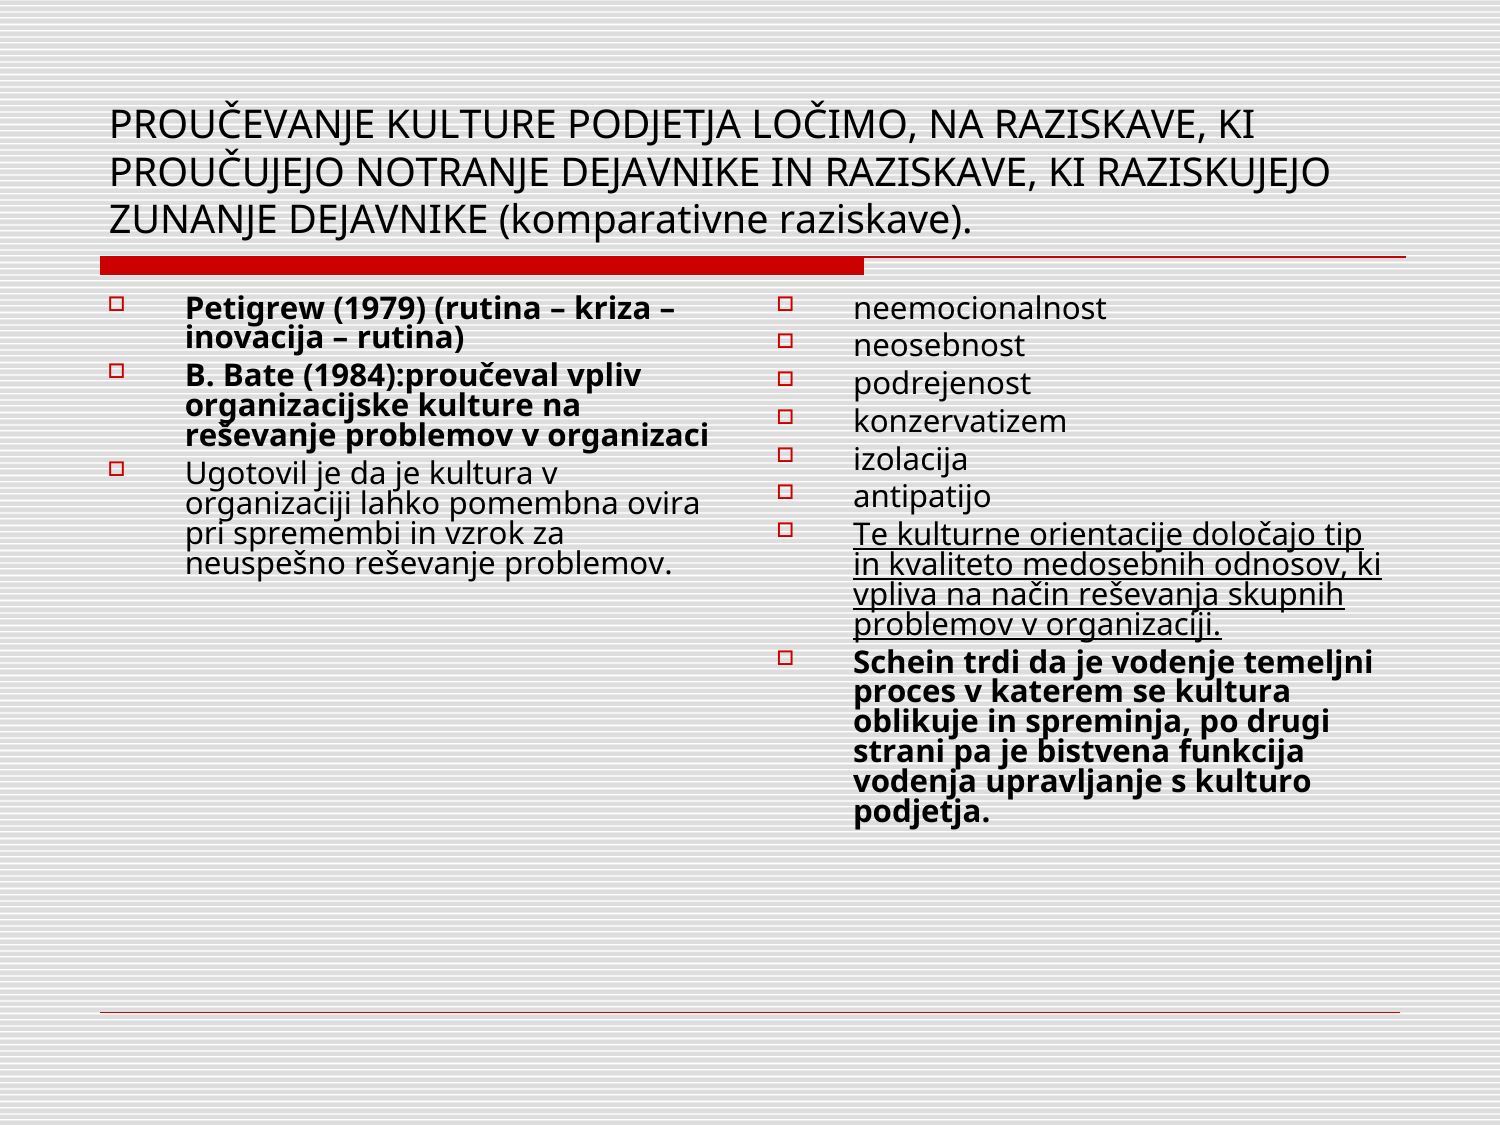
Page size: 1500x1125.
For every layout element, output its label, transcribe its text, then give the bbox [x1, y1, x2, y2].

list neemocionalnost neosebnost podrejenost konzervatizem izolacija antipatijo Te kulturne orientacije določajo tip in kvaliteto medosebnih odnosov, ki vpliva na način reševanja skupnih problemov v organizaciji. Schein trdi da je vodenje temeljni proces v katerem se kultura oblikuje in spreminja, po drugi strani pa je bistvena funkcija vodenja upravljanje s kulturo podjetja. [761, 287, 1406, 988]
picture [0, 0, 1500, 1125]
title PROUČEVANJE KULTURE PODJETJA LOČIMO, NA RAZISKAVE, KI PROUČUJEJO NOTRANJE DEJAVNIKE IN RAZISKAVE, KI RAZISKUJEJO ZUNANJE DEJAVNIKE (komparativne raziskave). [94, 49, 1407, 250]
list Petigrew (1979) (rutina – kriza – inovacija – rutina) B. Bate (1984):proučeval vpliv organizacijske kulture na reševanje problemov v organizaci Ugotovil je da je kultura v organizaciji lahko pomembna ovira pri spremembi in vzrok za neuspešno reševanje problemov. [92, 287, 738, 988]
